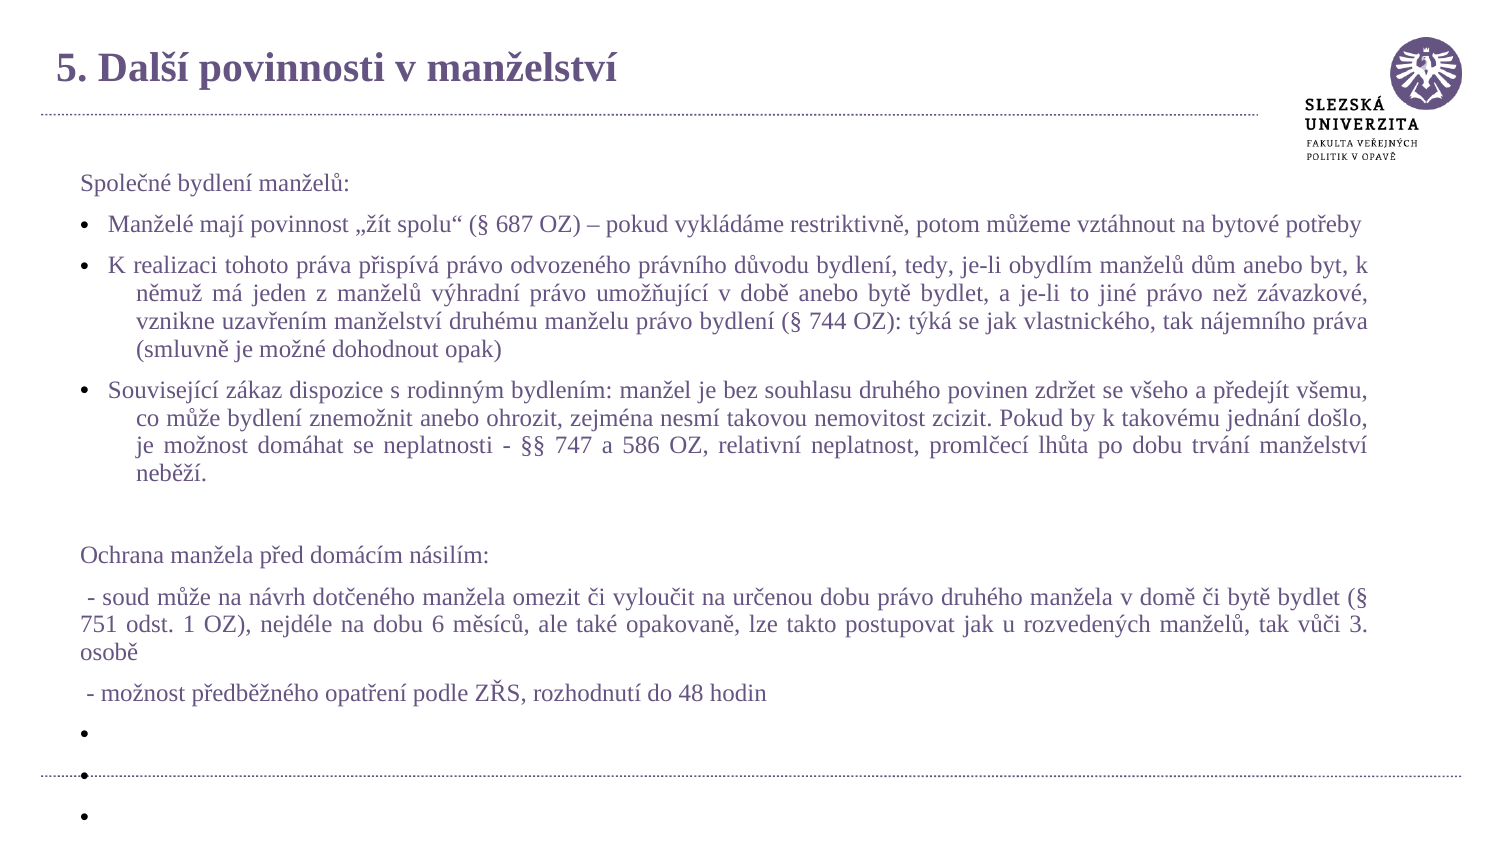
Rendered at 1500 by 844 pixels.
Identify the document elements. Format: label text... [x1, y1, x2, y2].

title 5. Další povinnosti v manželství [41, 32, 1220, 116]
text_box Společné bydlení manželů: Manželé mají povinnost „žít spolu“ (§ 687 OZ) – pokud vykládáme restriktivně, potom můžeme vztáhnout na bytové potřeby K realizaci tohoto práva přispívá právo odvozeného právního důvodu bydlení, tedy, je-li obydlím manželů dům anebo byt, k němuž má jeden z manželů výhradní právo umožňující v době anebo bytě bydlet, a je-li to jiné právo než závazkové, vznikne uzavřením manželství druhému manželu právo bydlení (§ 744 OZ): týká se jak vlastnického, tak nájemního práva (smluvně je možné dohodnout opak) Související zákaz dispozice s rodinným bydlením: manžel je bez souhlasu druhého povinen zdržet se všeho a předejít všemu, co může bydlení znemožnit anebo ohrozit, zejména nesmí takovou nemovitost zcizit. Pokud by k takovému jednání došlo, je možnost domáhat se neplatnosti - §§ 747 a 586 OZ, relativní neplatnost, promlčecí lhůta po dobu trvání manželství neběží. Ochrana manžela před domácím násilím: - soud může na návrh dotčeného manžela omezit či vyloučit na určenou dobu právo druhého manžela v domě či bytě bydlet (§ 751 odst. 1 OZ), nejdéle na dobu 6 měsíců, ale také opakovaně, lze takto postupovat jak u rozvedených manželů, tak vůči 3. osobě - možnost předběžného opatření podle ZŘS, rozhodnutí do 48 hodin [64, 161, 1385, 784]
